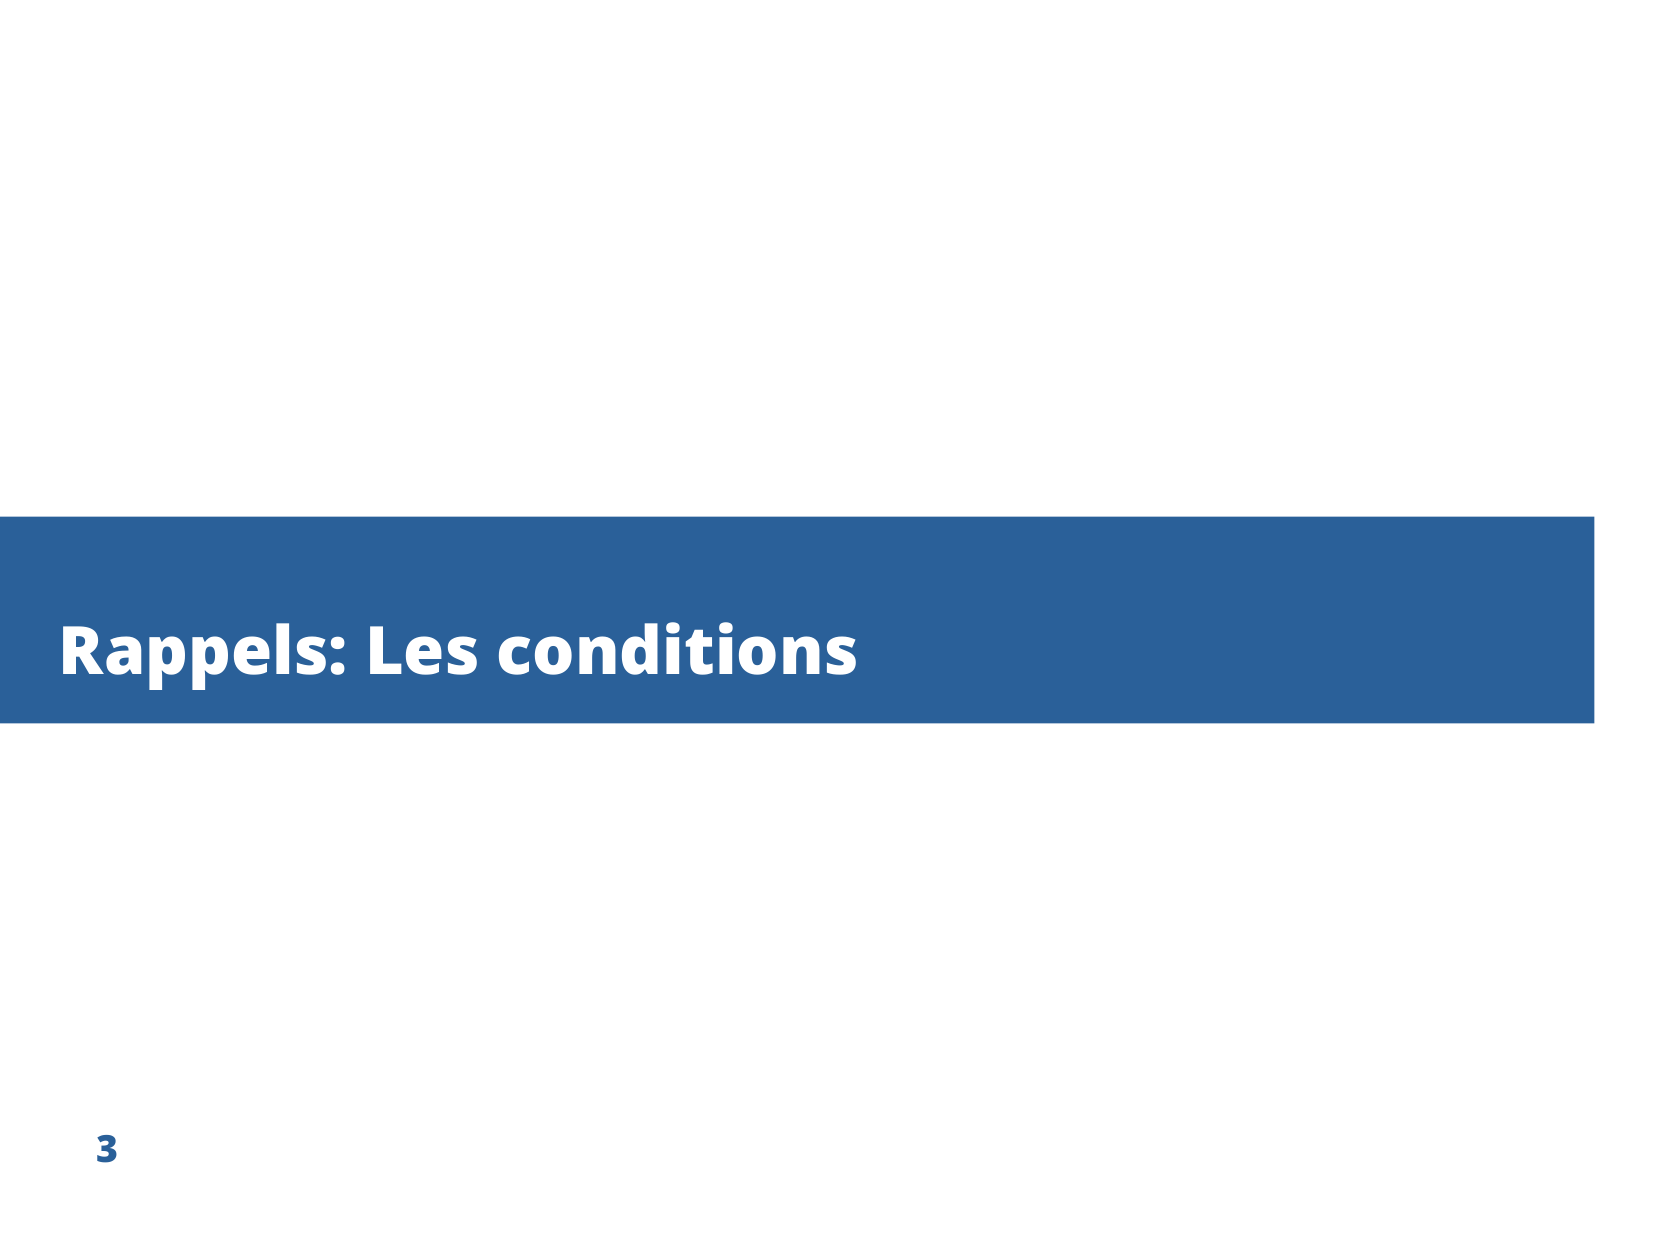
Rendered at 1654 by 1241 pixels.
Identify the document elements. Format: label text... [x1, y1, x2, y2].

title Rappels: Les conditions [59, 546, 1595, 694]
